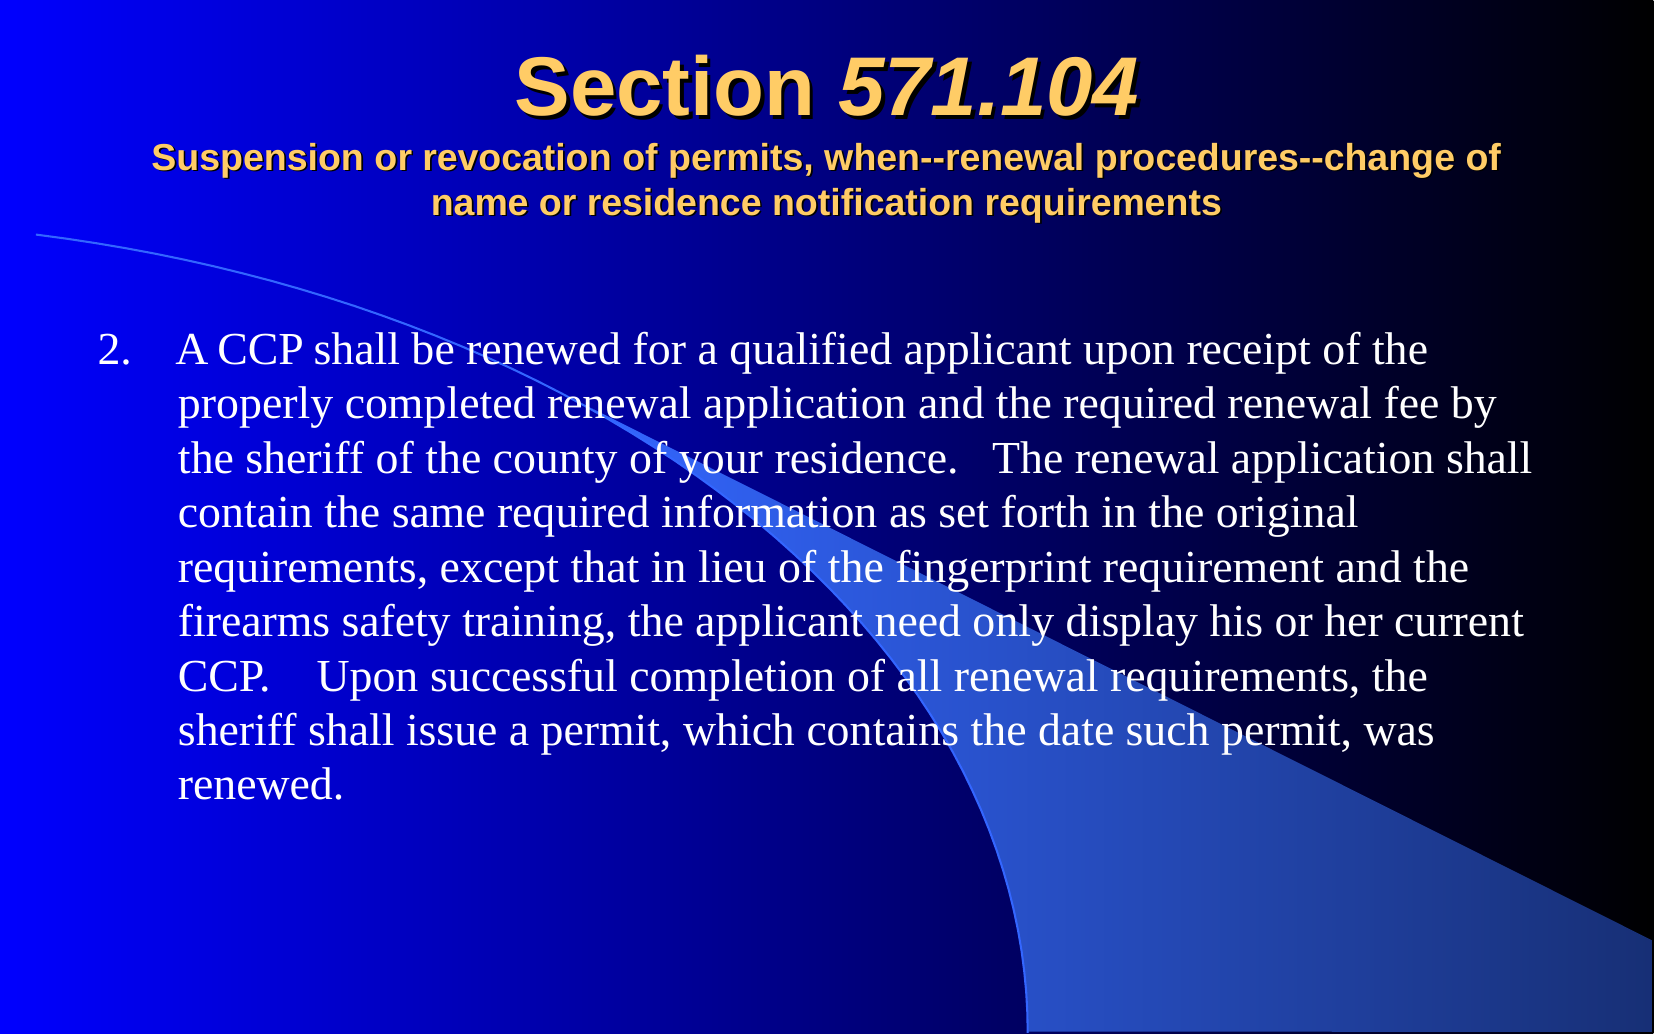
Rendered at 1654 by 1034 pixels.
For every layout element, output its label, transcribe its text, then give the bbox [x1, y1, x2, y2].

title Section 571.104 Suspension or revocation of permits, when--renewal procedures--change of name or residence notification requirements [82, 24, 1571, 231]
list 2. A CCP shall be renewed for a qualified applicant upon receipt of the properly completed renewal application and the required renewal fee by the sheriff of the county of your residence. The renewal application shall contain the same required information as set forth in the original requirements, except that in lieu of the fingerprint requirement and the firearms safety training, the applicant need only display his or her current CCP. Upon successful completion of all renewal requirements, the sheriff shall issue a permit, which contains the date such permit, was renewed. [82, 241, 1571, 924]
